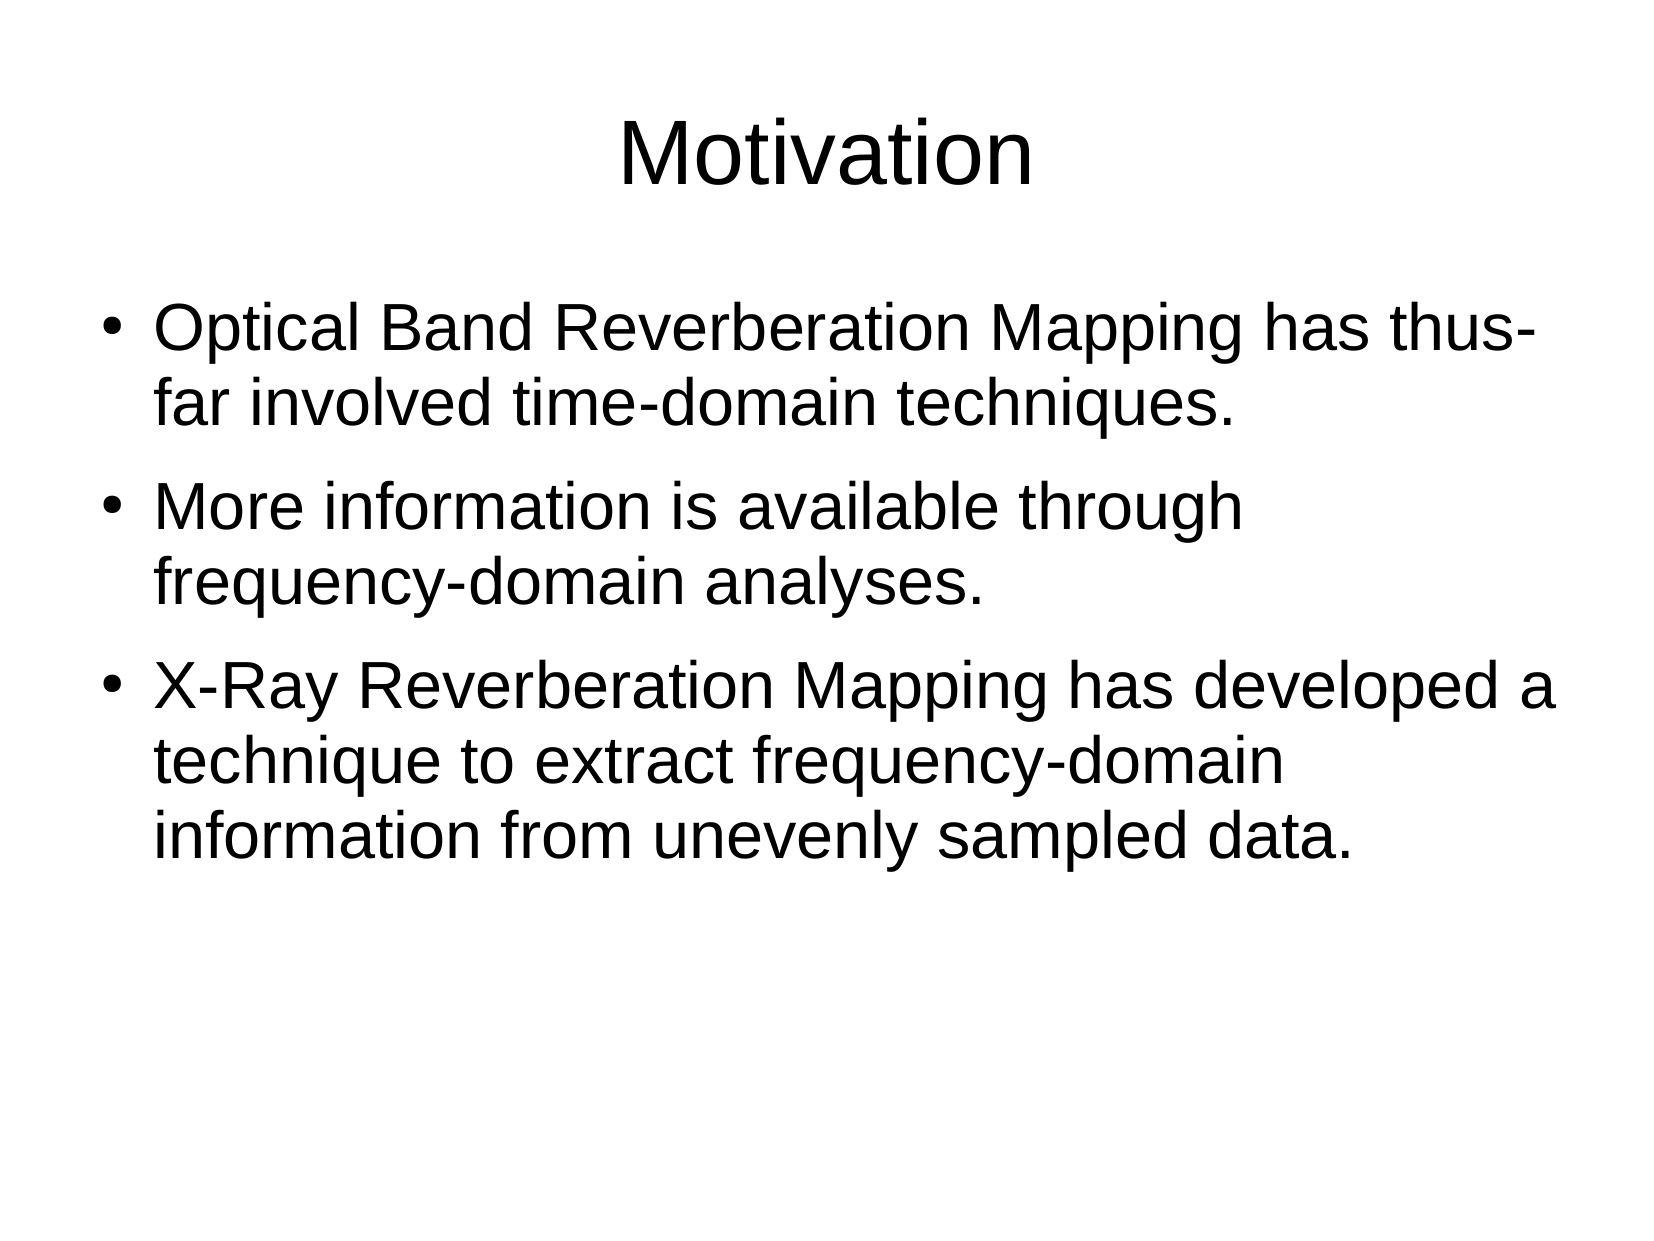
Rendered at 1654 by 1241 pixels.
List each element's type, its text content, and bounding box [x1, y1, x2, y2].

title Motivation [82, 49, 1571, 257]
list Optical Band Reverberation Mapping has thus-far involved time-domain techniques. More information is available through frequency-domain analyses. X-Ray Reverberation Mapping has developed a technique to extract frequency-domain information from unevenly sampled data. [82, 290, 1571, 1010]
